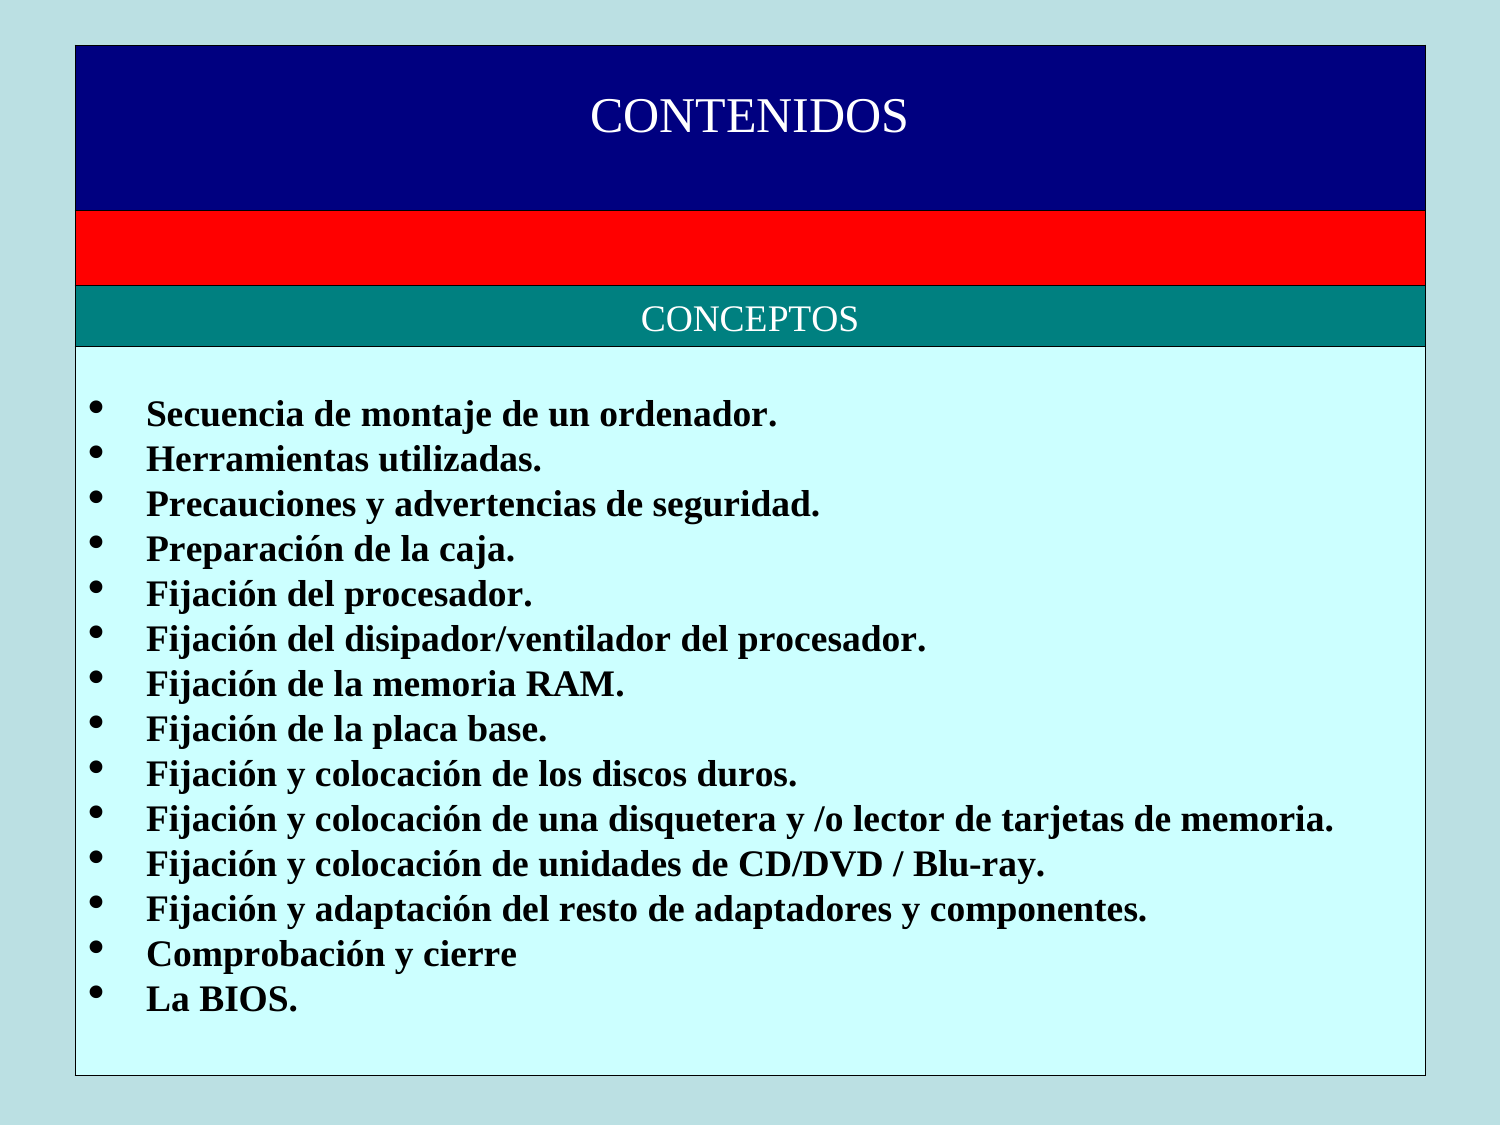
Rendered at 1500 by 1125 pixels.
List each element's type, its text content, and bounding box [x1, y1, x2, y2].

table_cell Secuencia de montaje de un ordenador. Herramientas utilizadas. Precauciones y advertencias de seguridad. Preparación de la caja. Fijación del procesador. Fijación del disipador/ventilador del procesador. Fijación de la memoria RAM. Fijación de la placa base. Fijación y colocación de los discos duros. Fijación y colocación de una disquetera y /o lector de tarjetas de memoria. Fijación y colocación de unidades de CD/DVD / Blu-ray. Fijación y adaptación del resto de adaptadores y componentes. Comprobación y cierre La BIOS. [76, 347, 1425, 1075]
table_cell CONCEPTOS [76, 286, 1425, 346]
table_header CONTENIDOS [76, 46, 1425, 210]
table_cell [76, 211, 1425, 285]
